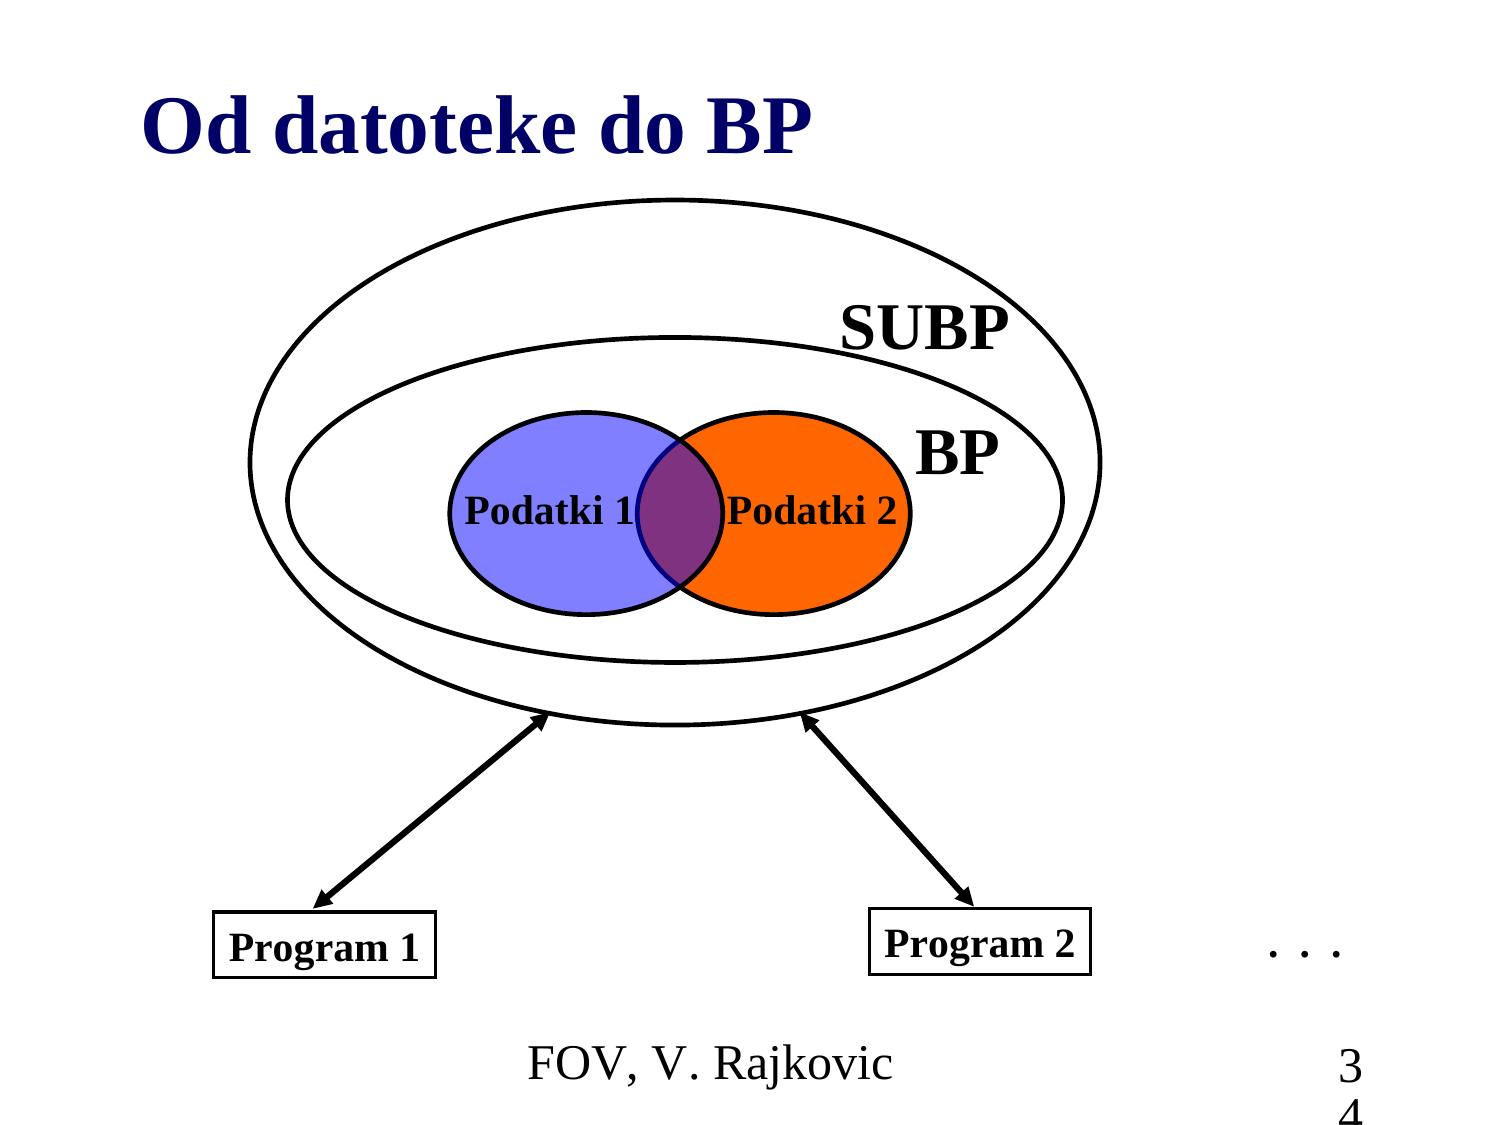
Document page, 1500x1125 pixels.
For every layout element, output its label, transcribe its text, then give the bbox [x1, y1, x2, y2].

text_box . . . [1253, 908, 1357, 975]
text_box [454, 412, 906, 615]
text_box Od datoteke do BP [125, 62, 829, 178]
text_box Program 2 [869, 908, 1091, 975]
text_box SUBP [825, 274, 1026, 371]
text_box BP [900, 399, 1016, 496]
text_box Program 1 [213, 911, 436, 978]
text_box Podatki 2 [712, 474, 913, 541]
text_box Podatki 1 [449, 474, 651, 541]
